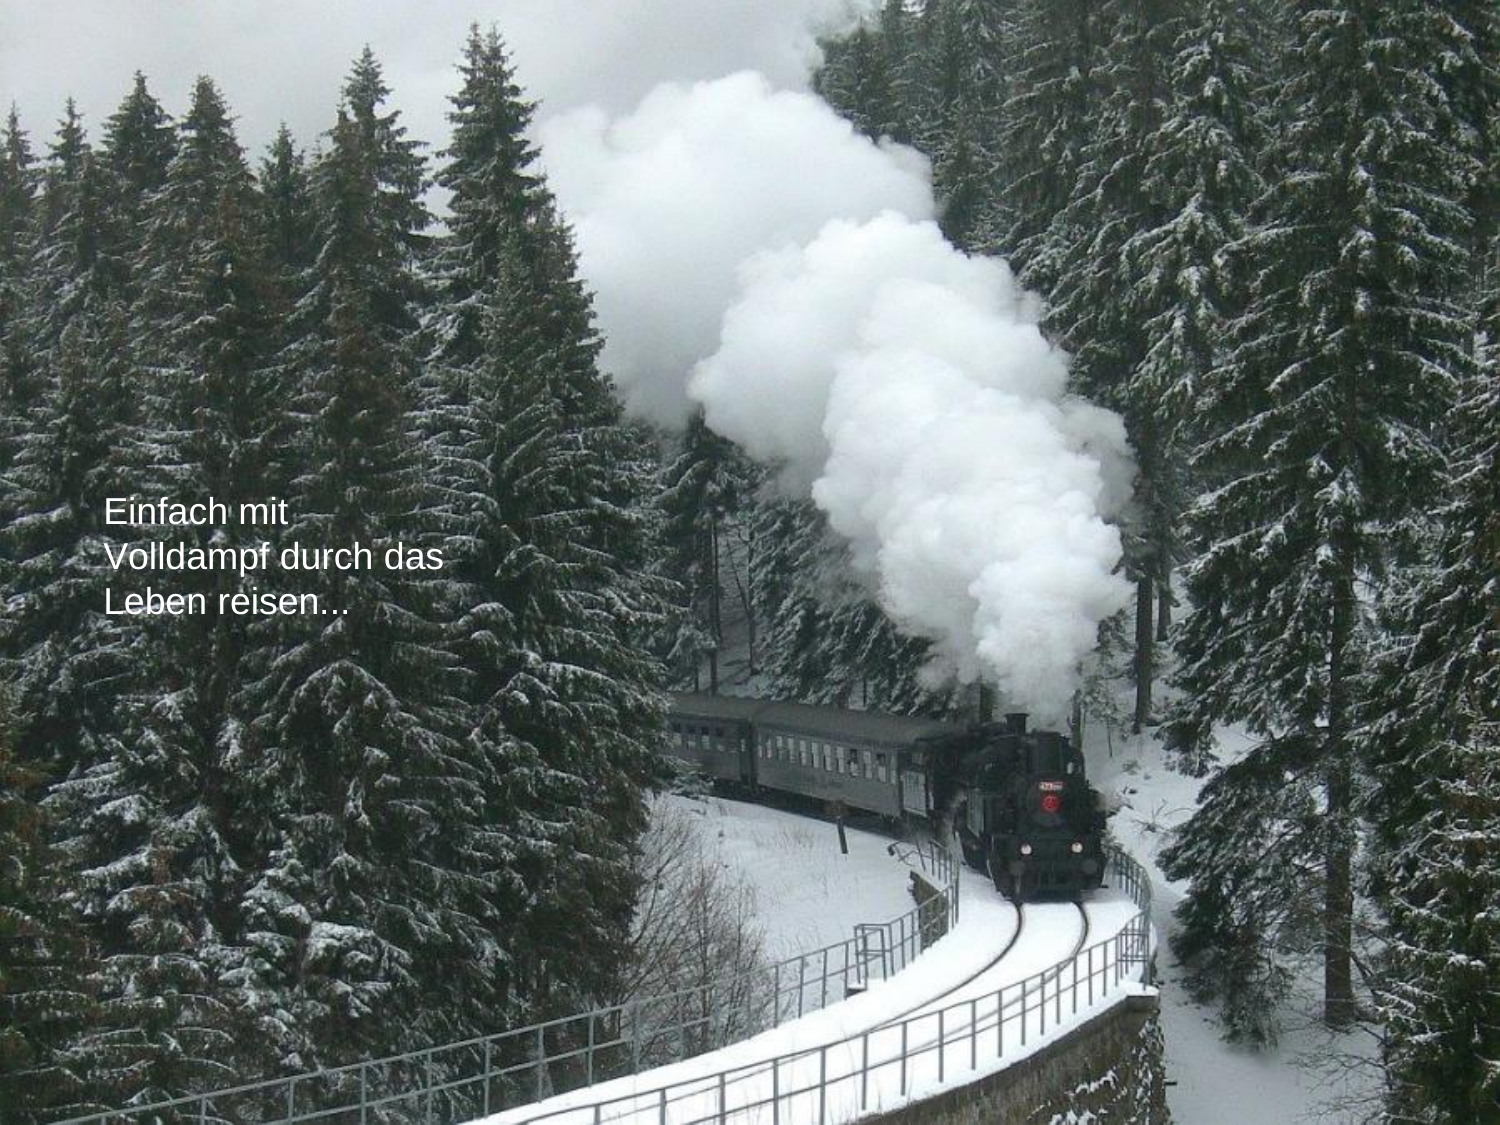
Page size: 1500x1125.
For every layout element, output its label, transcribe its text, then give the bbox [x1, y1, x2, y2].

picture [0, 0, 1500, 1125]
text_box Einfach mit Volldampf durch das Leben reisen... [88, 479, 479, 631]
